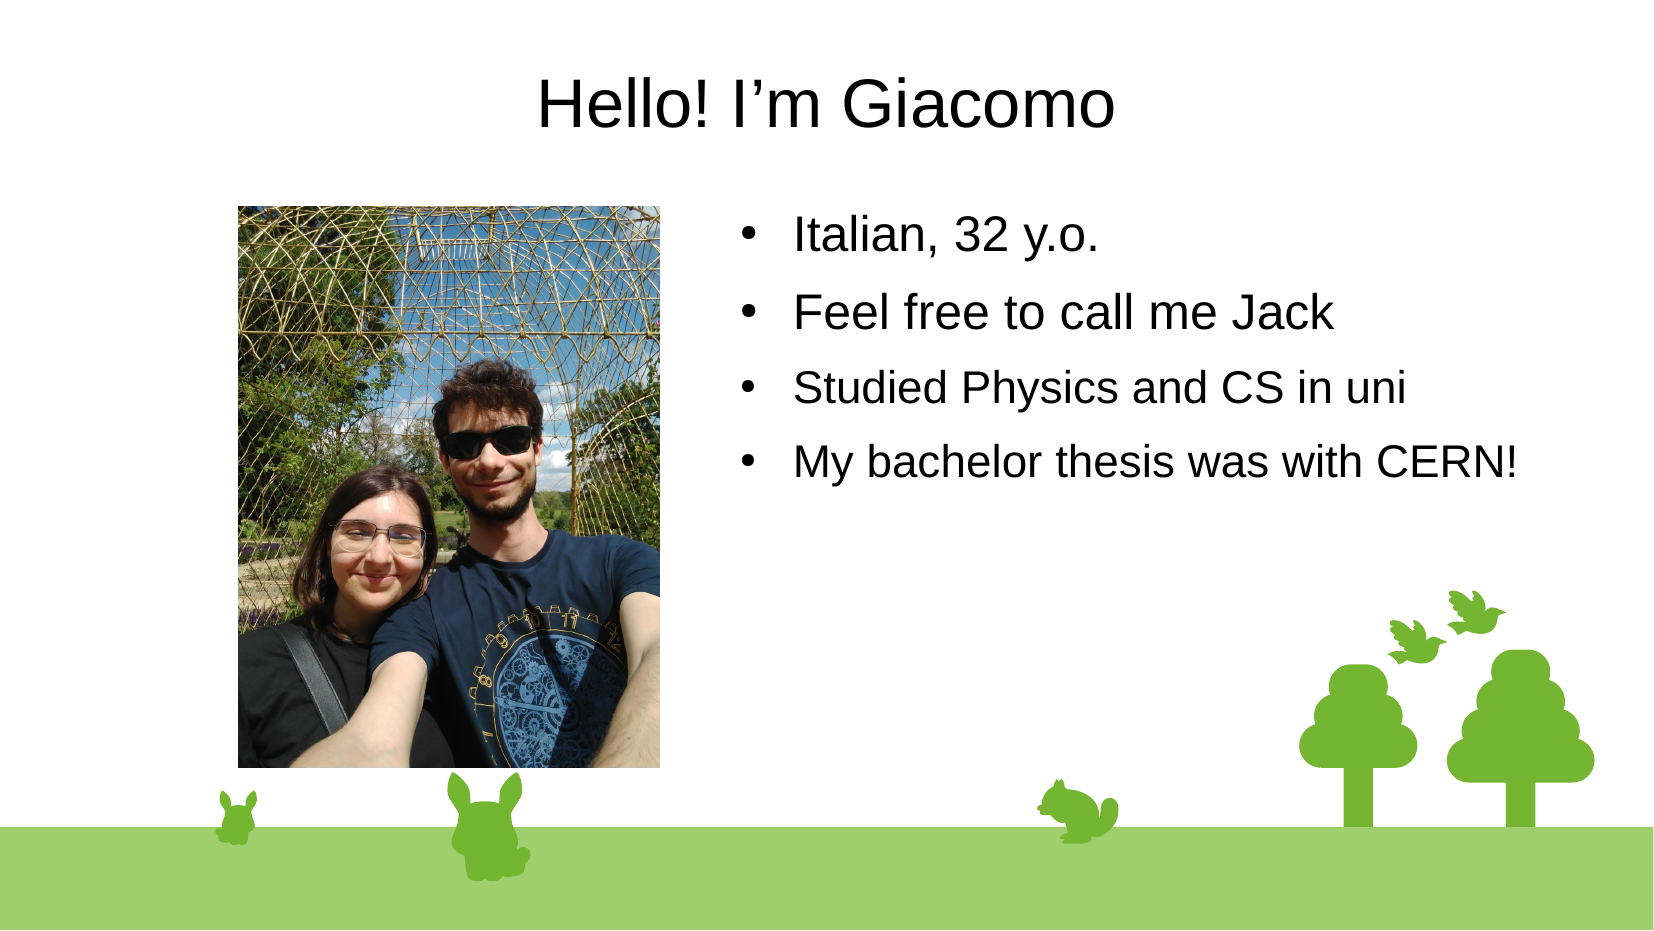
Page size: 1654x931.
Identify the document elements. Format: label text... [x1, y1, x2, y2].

list Italian, 32 y.o. Feel free to call me Jack Studied Physics and CS in uni My bachelor thesis was with CERN! [722, 206, 1576, 768]
title Hello! I’m Giacomo [88, 29, 1565, 178]
picture [238, 206, 660, 768]
